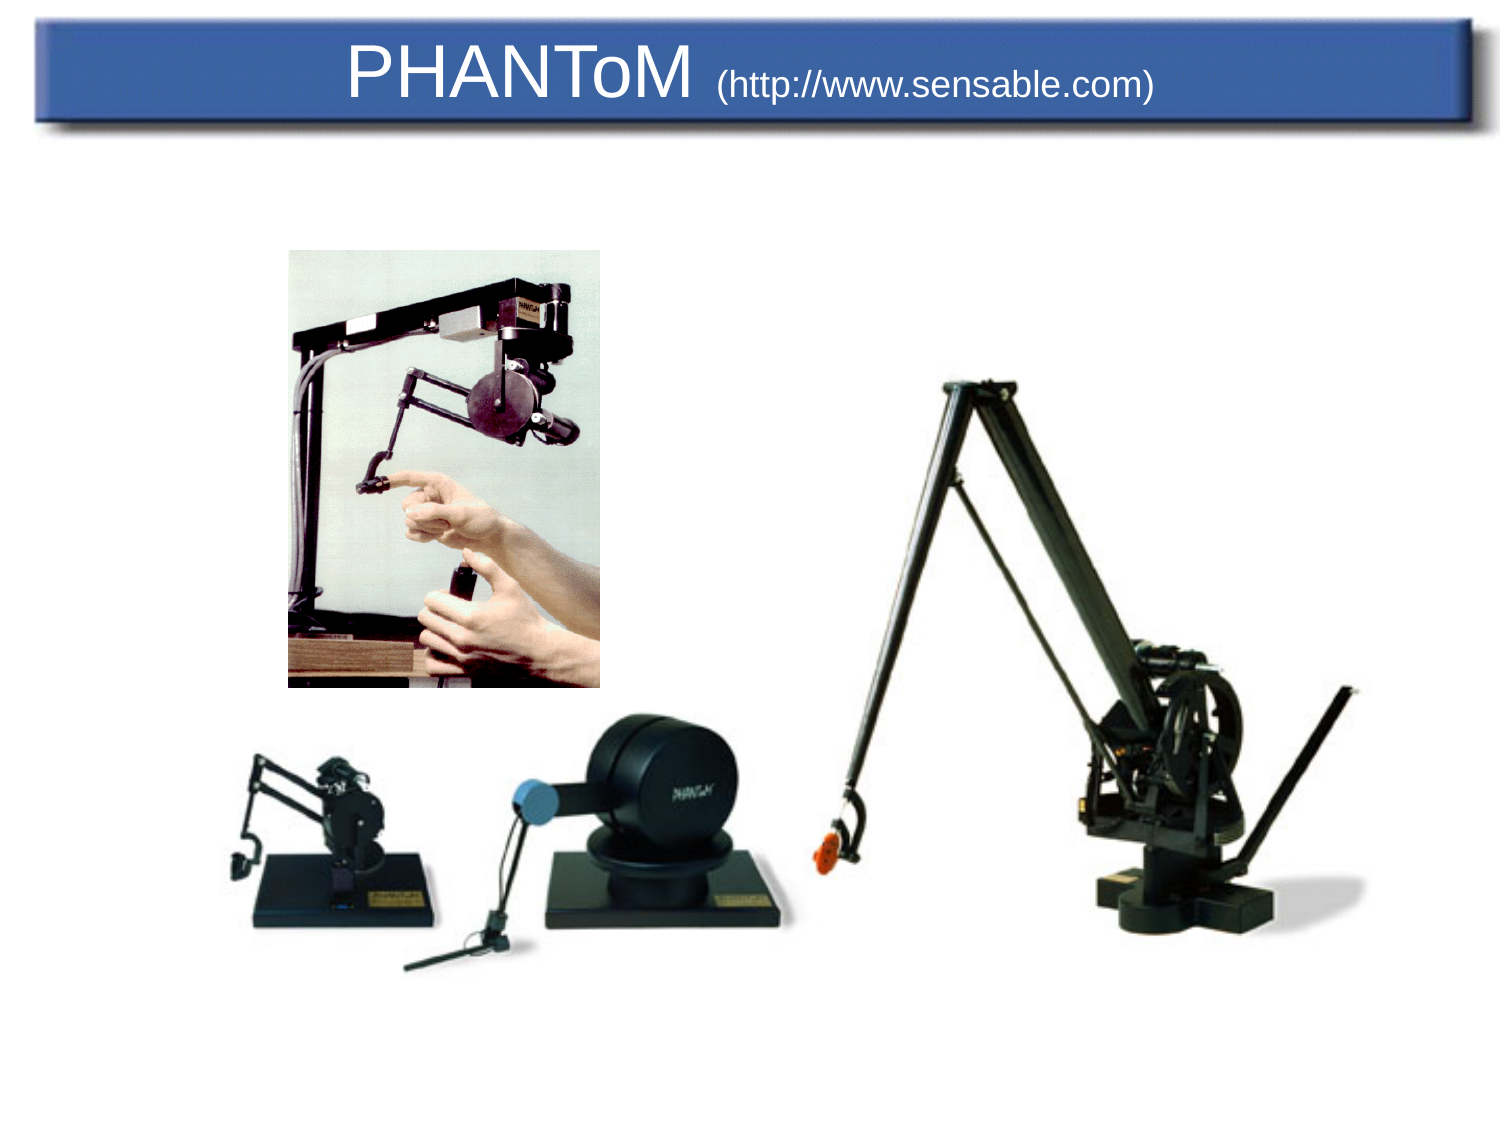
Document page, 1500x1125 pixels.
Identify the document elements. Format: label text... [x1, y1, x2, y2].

picture [33, 15, 1500, 142]
picture [287, 249, 601, 688]
title PHANToM (http://www.sensable.com) [112, 15, 1388, 120]
picture [187, 362, 1388, 982]
